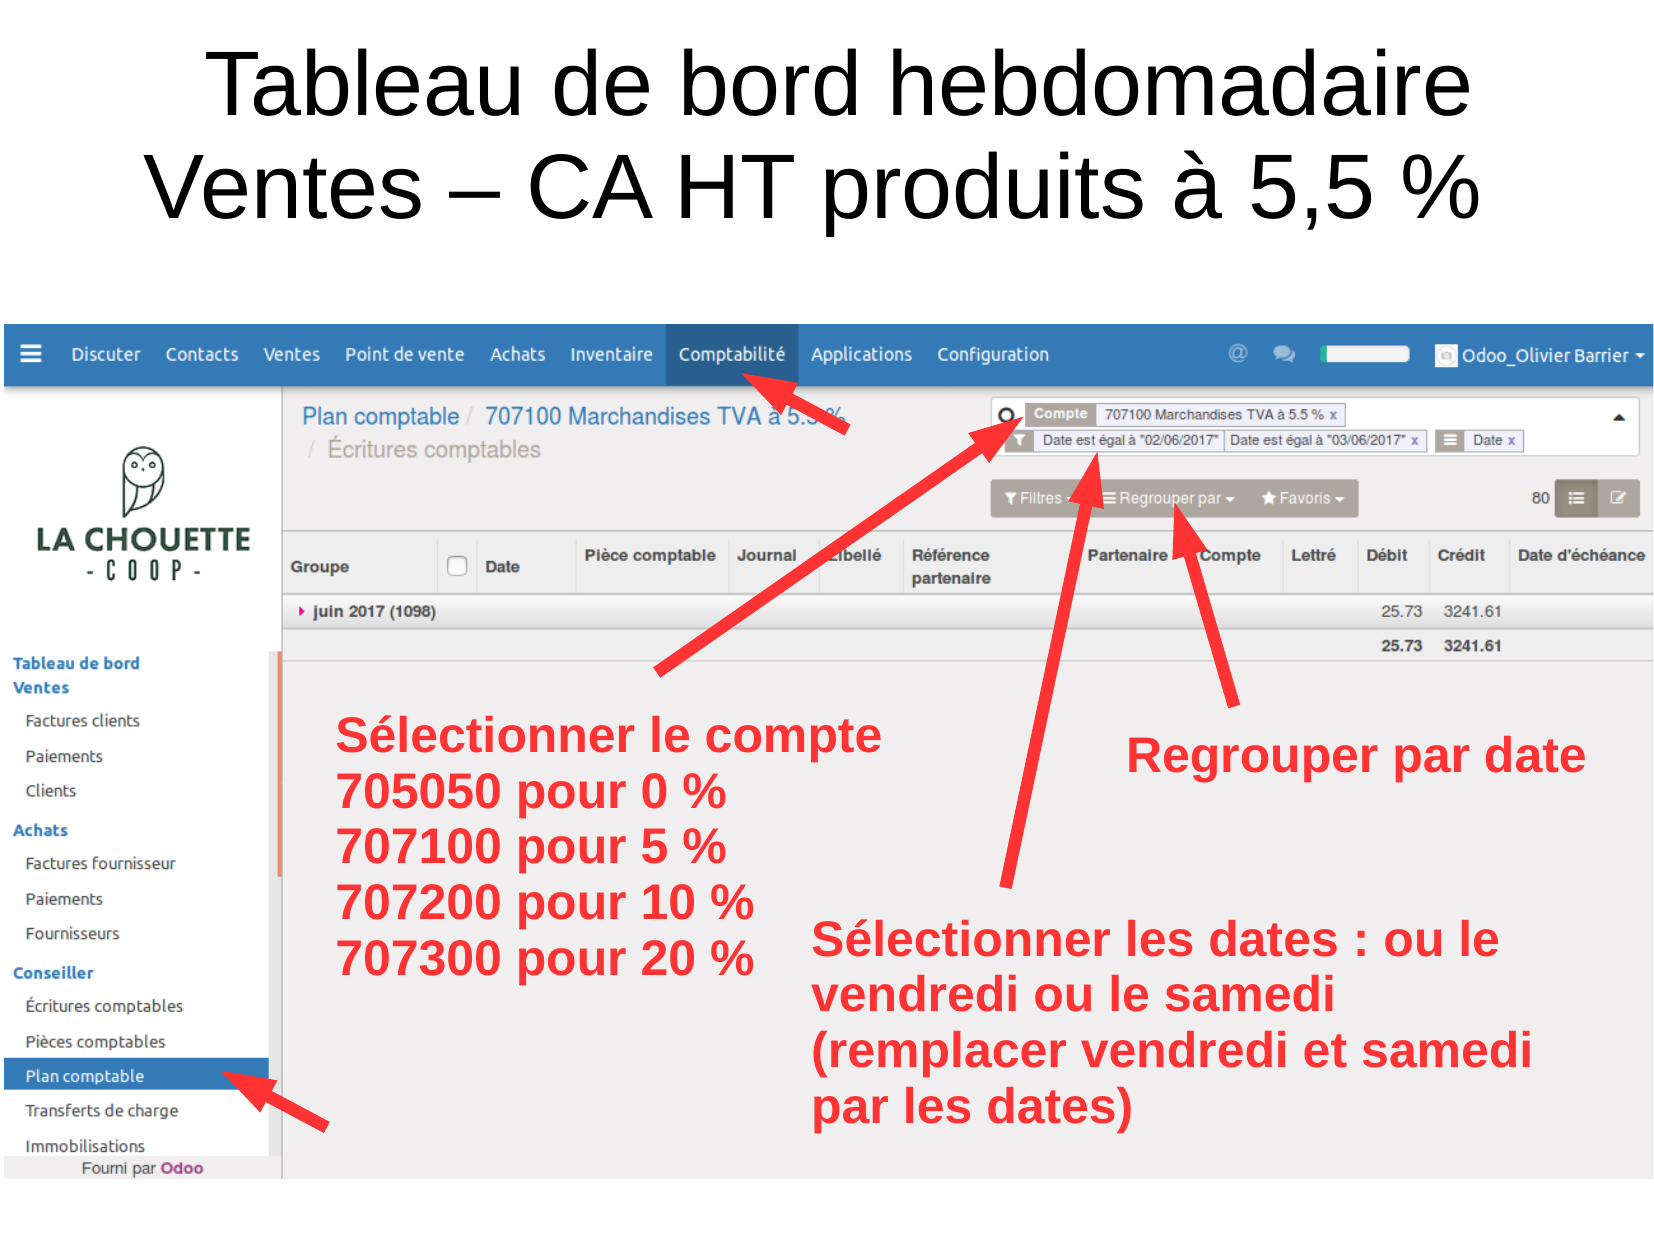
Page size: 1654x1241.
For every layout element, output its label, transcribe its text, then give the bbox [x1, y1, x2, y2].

picture [4, 324, 1654, 1179]
title Tableau de bord hebdomadaire Ventes – CA HT produits à 5,5 % [82, 31, 1571, 239]
text_box Regrouper par date [1111, 719, 1629, 802]
text_box Sélectionner les dates : ou le vendredi ou le samedi (remplacer vendredi et samedi par les dates) [796, 903, 1549, 1142]
text_box Sélectionner le compte 705050 pour 0 % 707100 pour 5 % 707200 pour 10 % 707300 pour 20 % [320, 699, 1155, 994]
